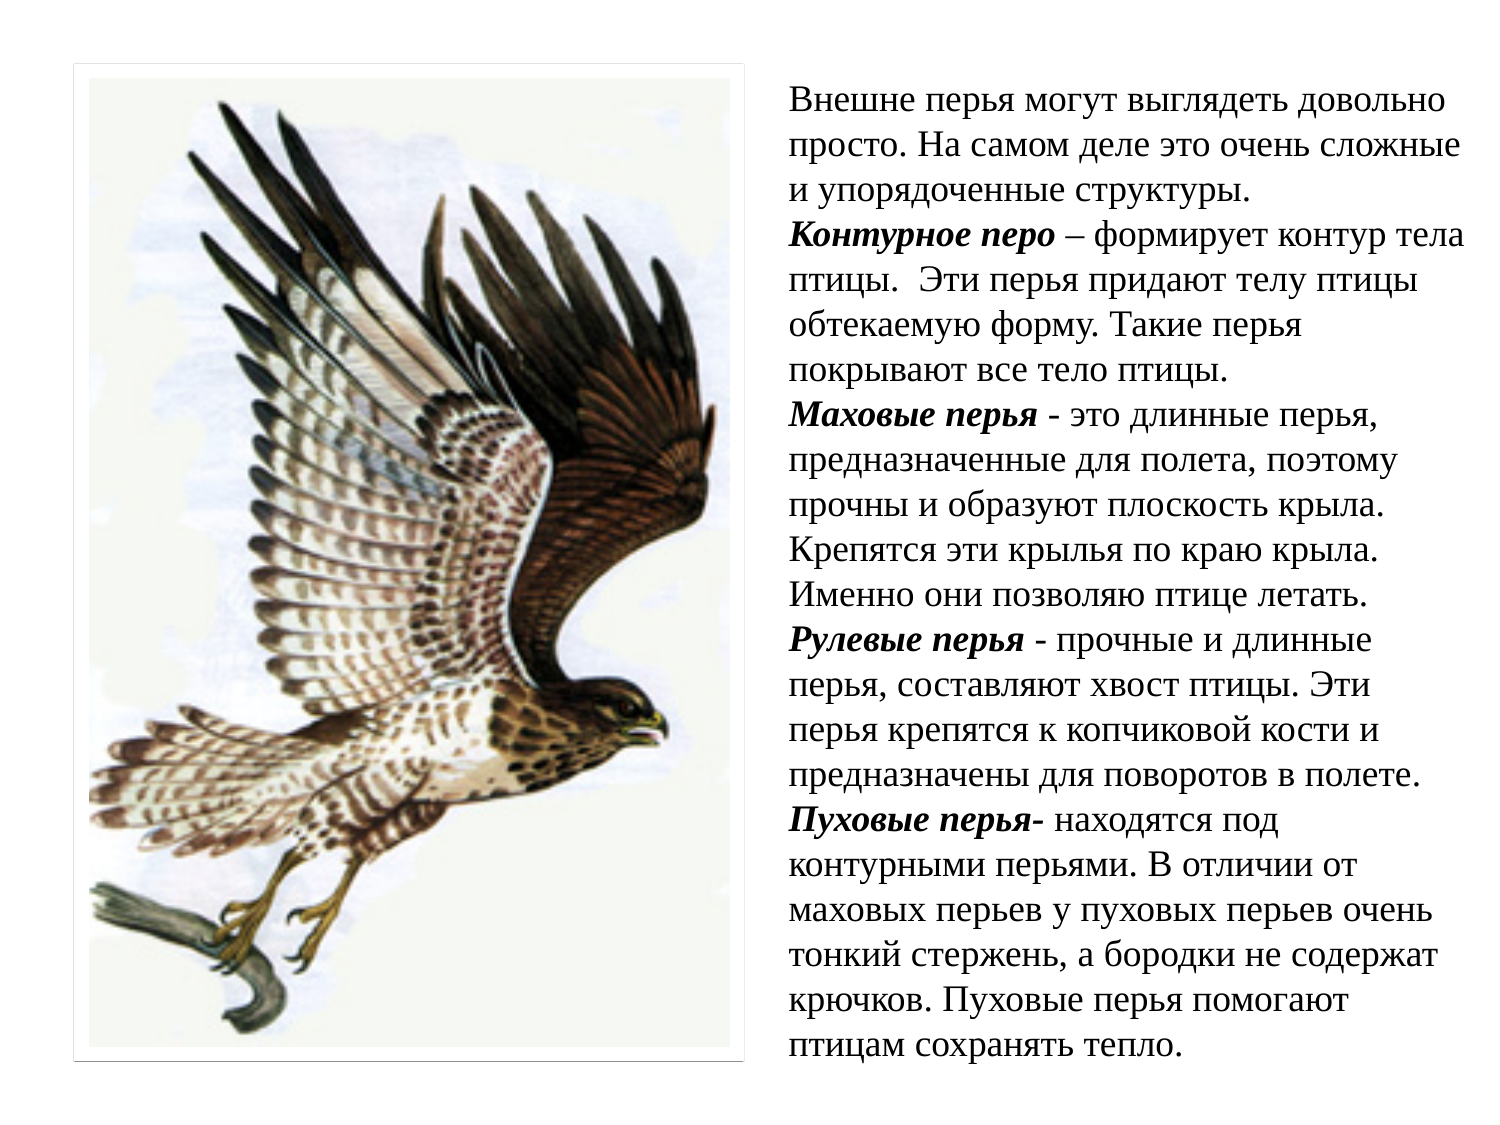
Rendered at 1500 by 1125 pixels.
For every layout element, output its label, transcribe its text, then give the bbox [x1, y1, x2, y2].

text_box Внешне перья могут выглядеть довольно просто. На самом деле это очень сложные и упорядоченные структуры. Контурное перо – формирует контур тела птицы. Эти перья придают телу птицы обтекаемую форму. Такие перья покрывают все тело птицы. Маховые перья - это длинные перья, предназначенные для полета, поэтому прочны и образуют плоскость крыла. Крепятся эти крылья по краю крыла. Именно они позволяю птице летать. Рулевые перья - прочные и длинные перья, составляют хвост птицы. Эти перья крепятся к копчиковой кости и предназначены для поворотов в полете. Пуховые перья- находятся под контурными перьями. В отличии от маховых перьев у пуховых перьев очень тонкий стержень, а бородки не содержат крючков. Пуховые перья помогают птицам сохранять тепло. [773, 66, 1483, 1082]
picture [88, 78, 730, 1047]
